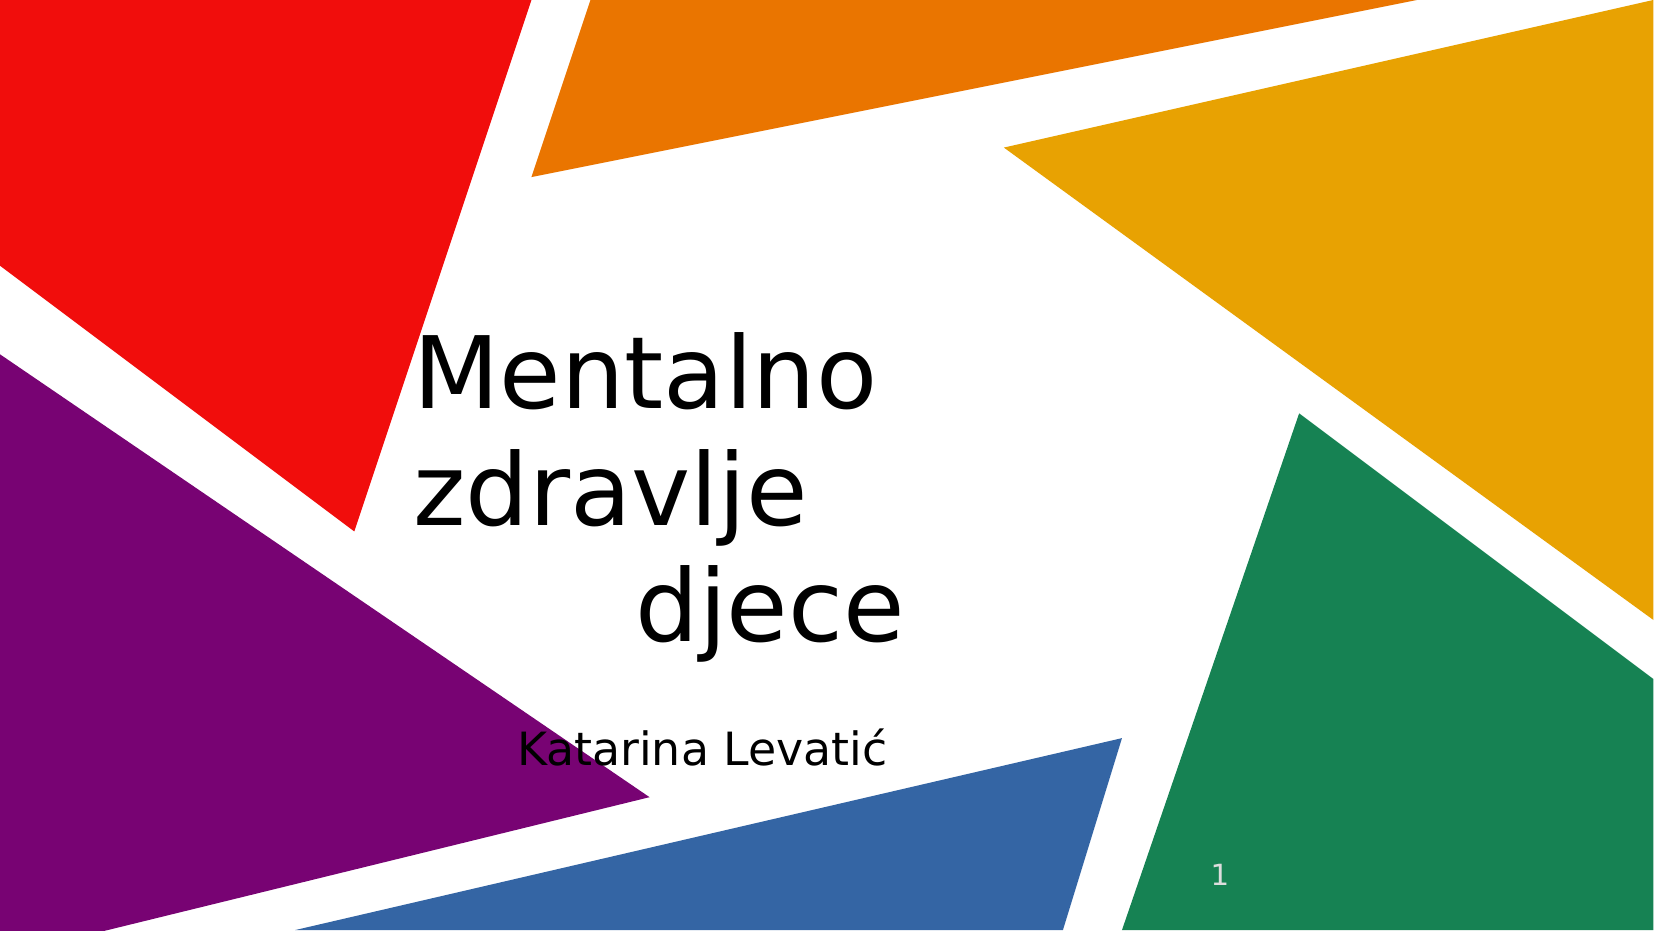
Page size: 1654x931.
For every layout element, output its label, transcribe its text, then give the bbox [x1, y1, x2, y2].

text_box [1210, 856, 1595, 916]
text_box Mentalno zdravlje djece Katarina Levatić [398, 308, 1316, 602]
